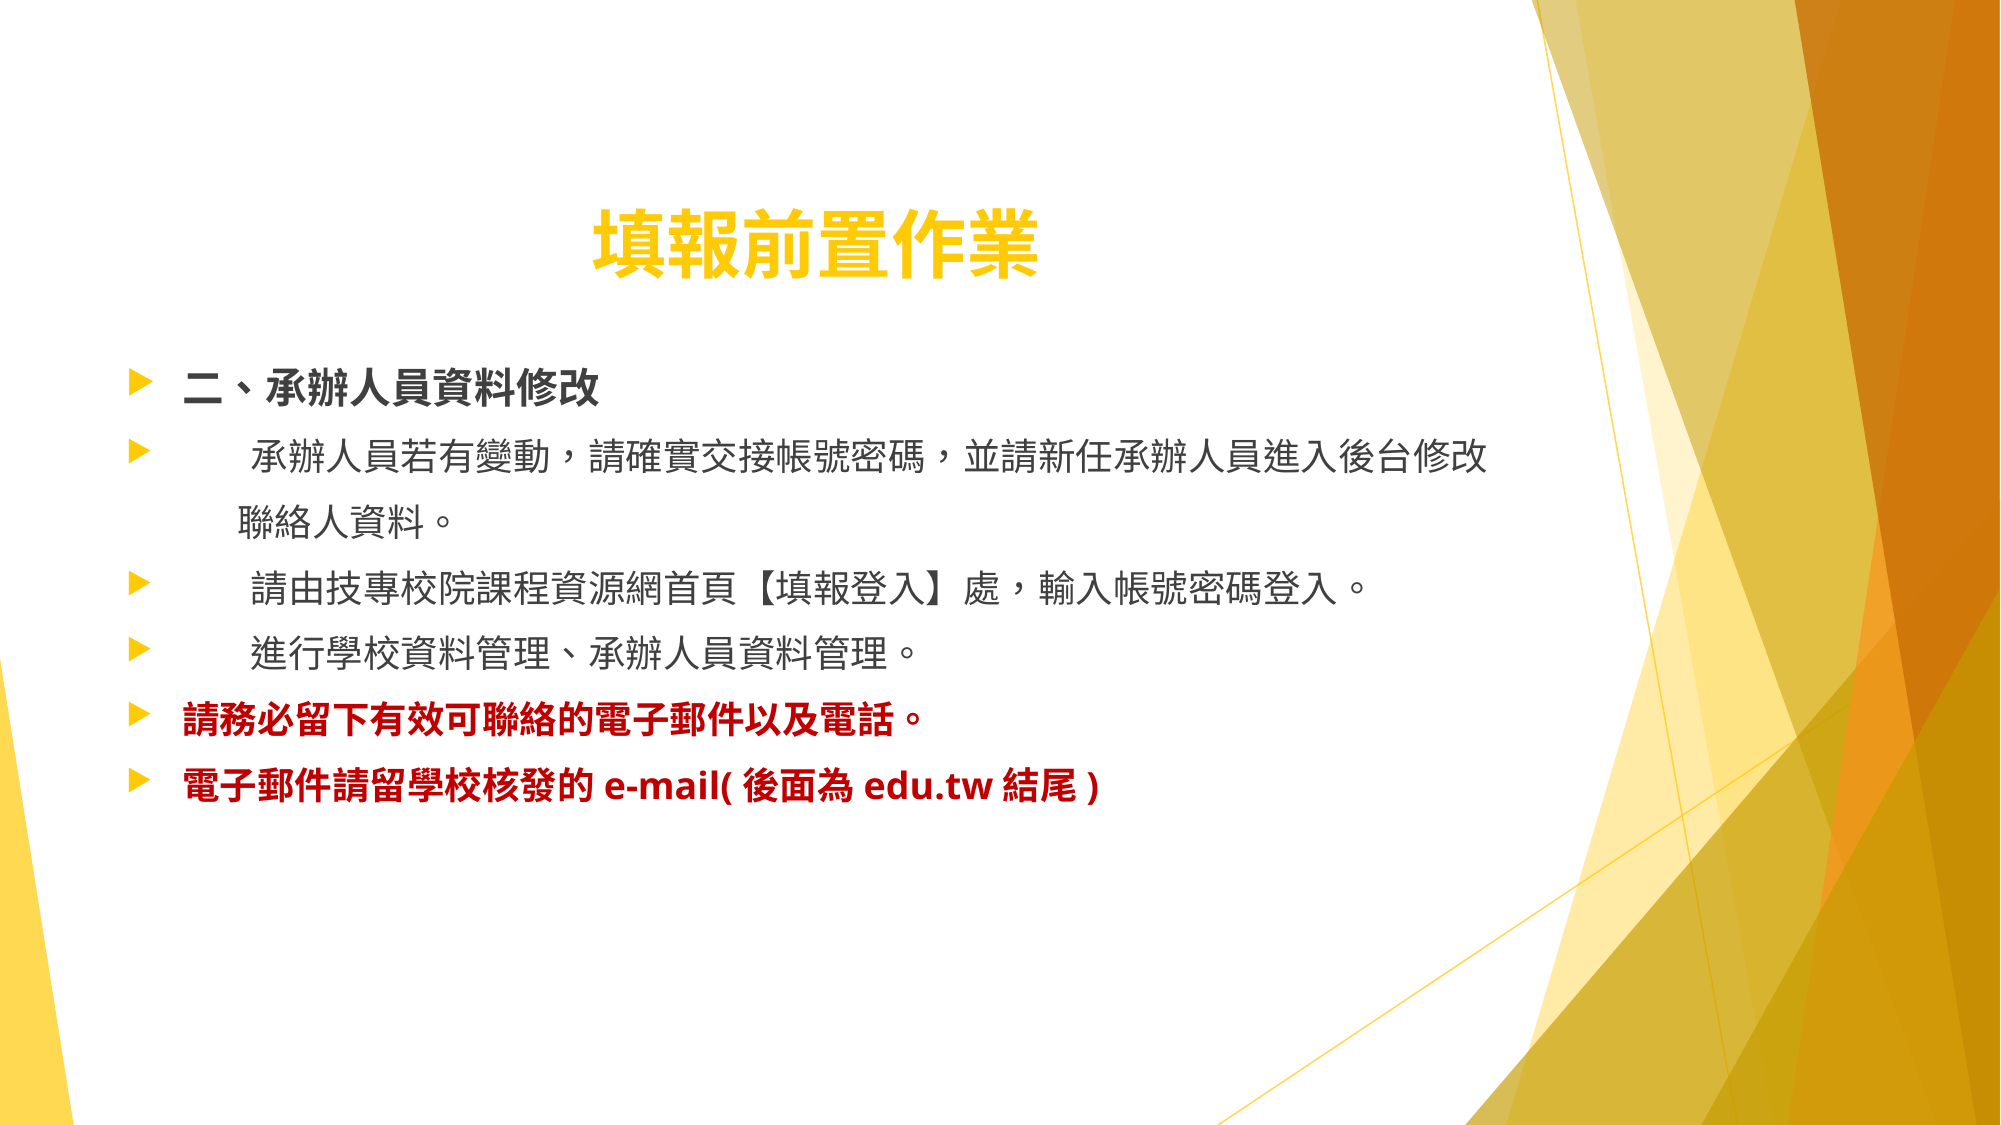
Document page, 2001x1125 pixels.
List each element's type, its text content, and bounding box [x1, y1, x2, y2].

list 二、承辦人員資料修改 承辦人員若有變動，請確實交接帳號密碼，並請新任承辦人員進入後台修改 聯絡人資料。 請由技專校院課程資源網首頁【填報登入】處，輸入帳號密碼登入。 進行學校資料管理、承辦人員資料管理。 請務必留下有效可聯絡的電子郵件以及電話。 電子郵件請留學校核發的e-mail(後面為edu.tw結尾) [111, 354, 1522, 992]
title 填報前置作業 [111, 99, 1522, 317]
